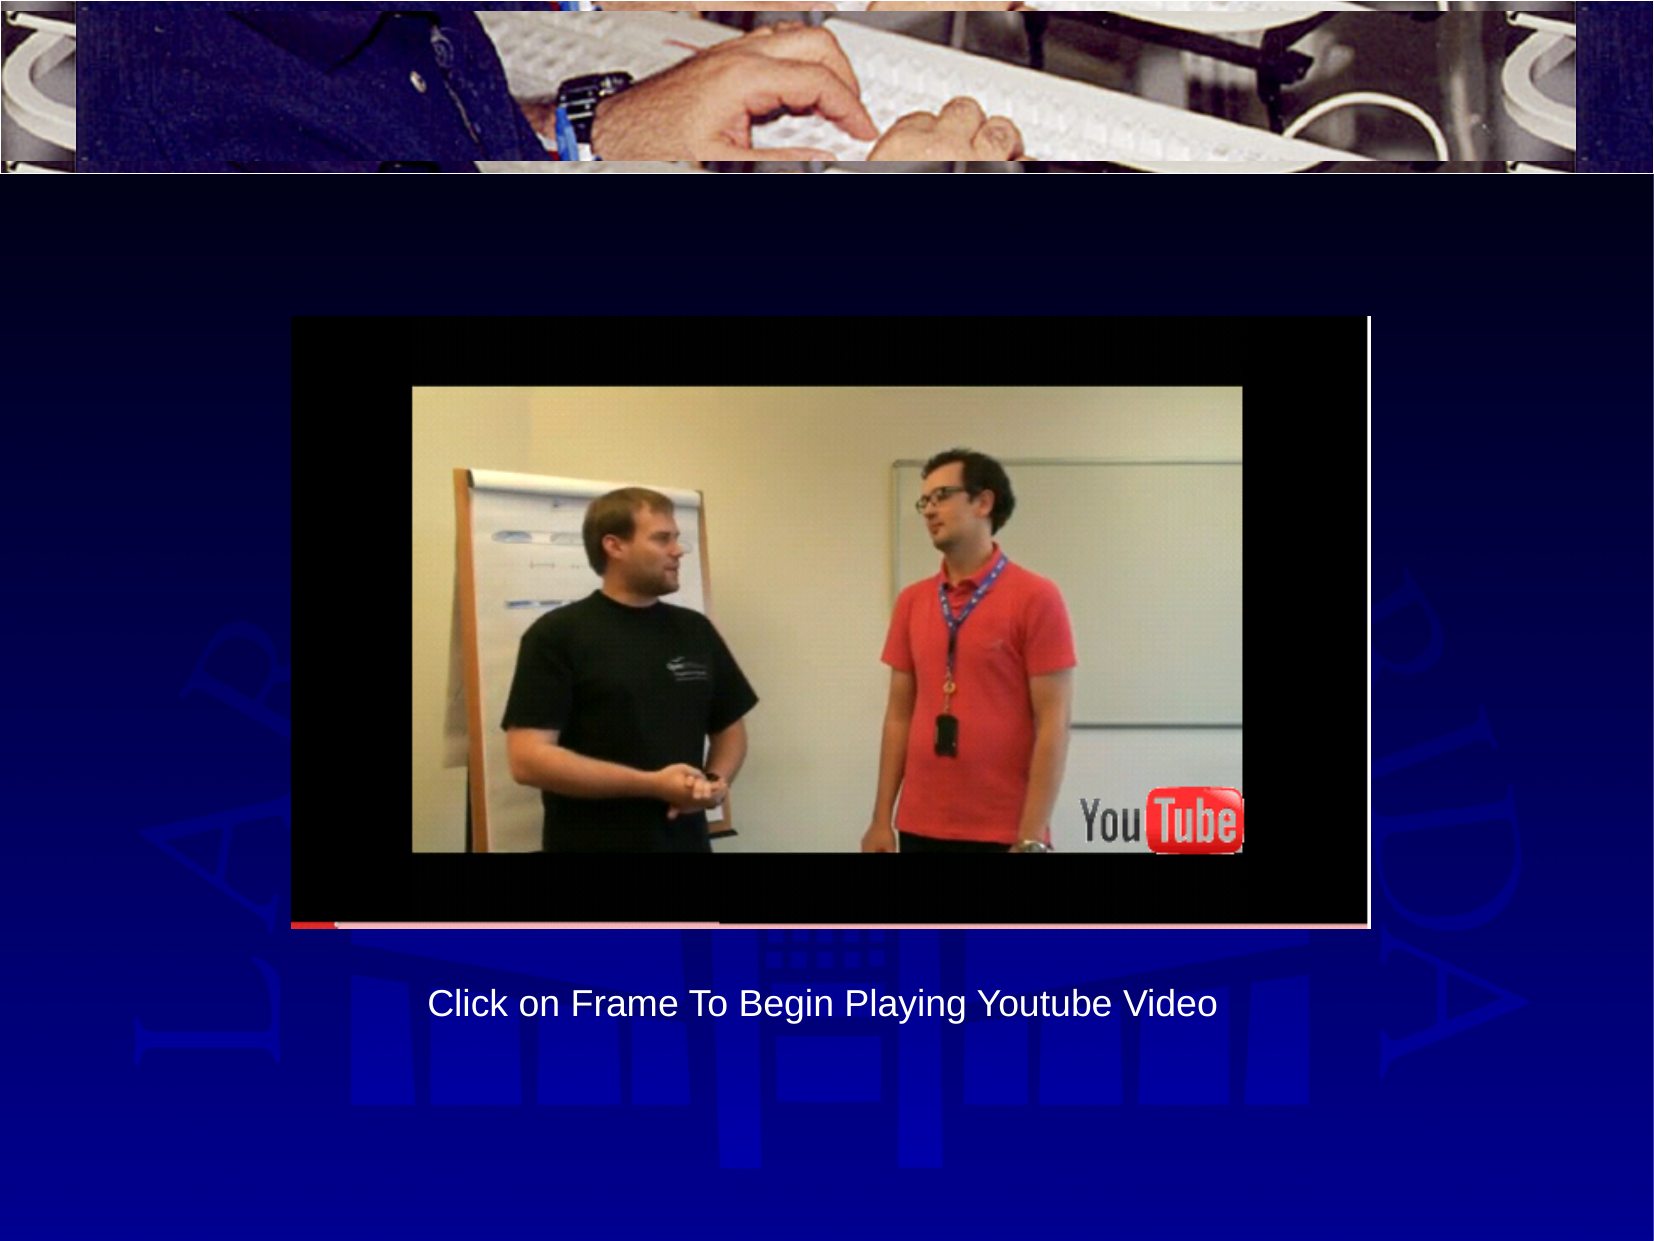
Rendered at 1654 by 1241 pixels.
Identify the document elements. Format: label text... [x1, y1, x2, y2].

picture [1, 1, 1653, 173]
text_box Click on Frame To Begin Playing Youtube Video [412, 975, 1313, 1032]
picture [0, 174, 1654, 1241]
